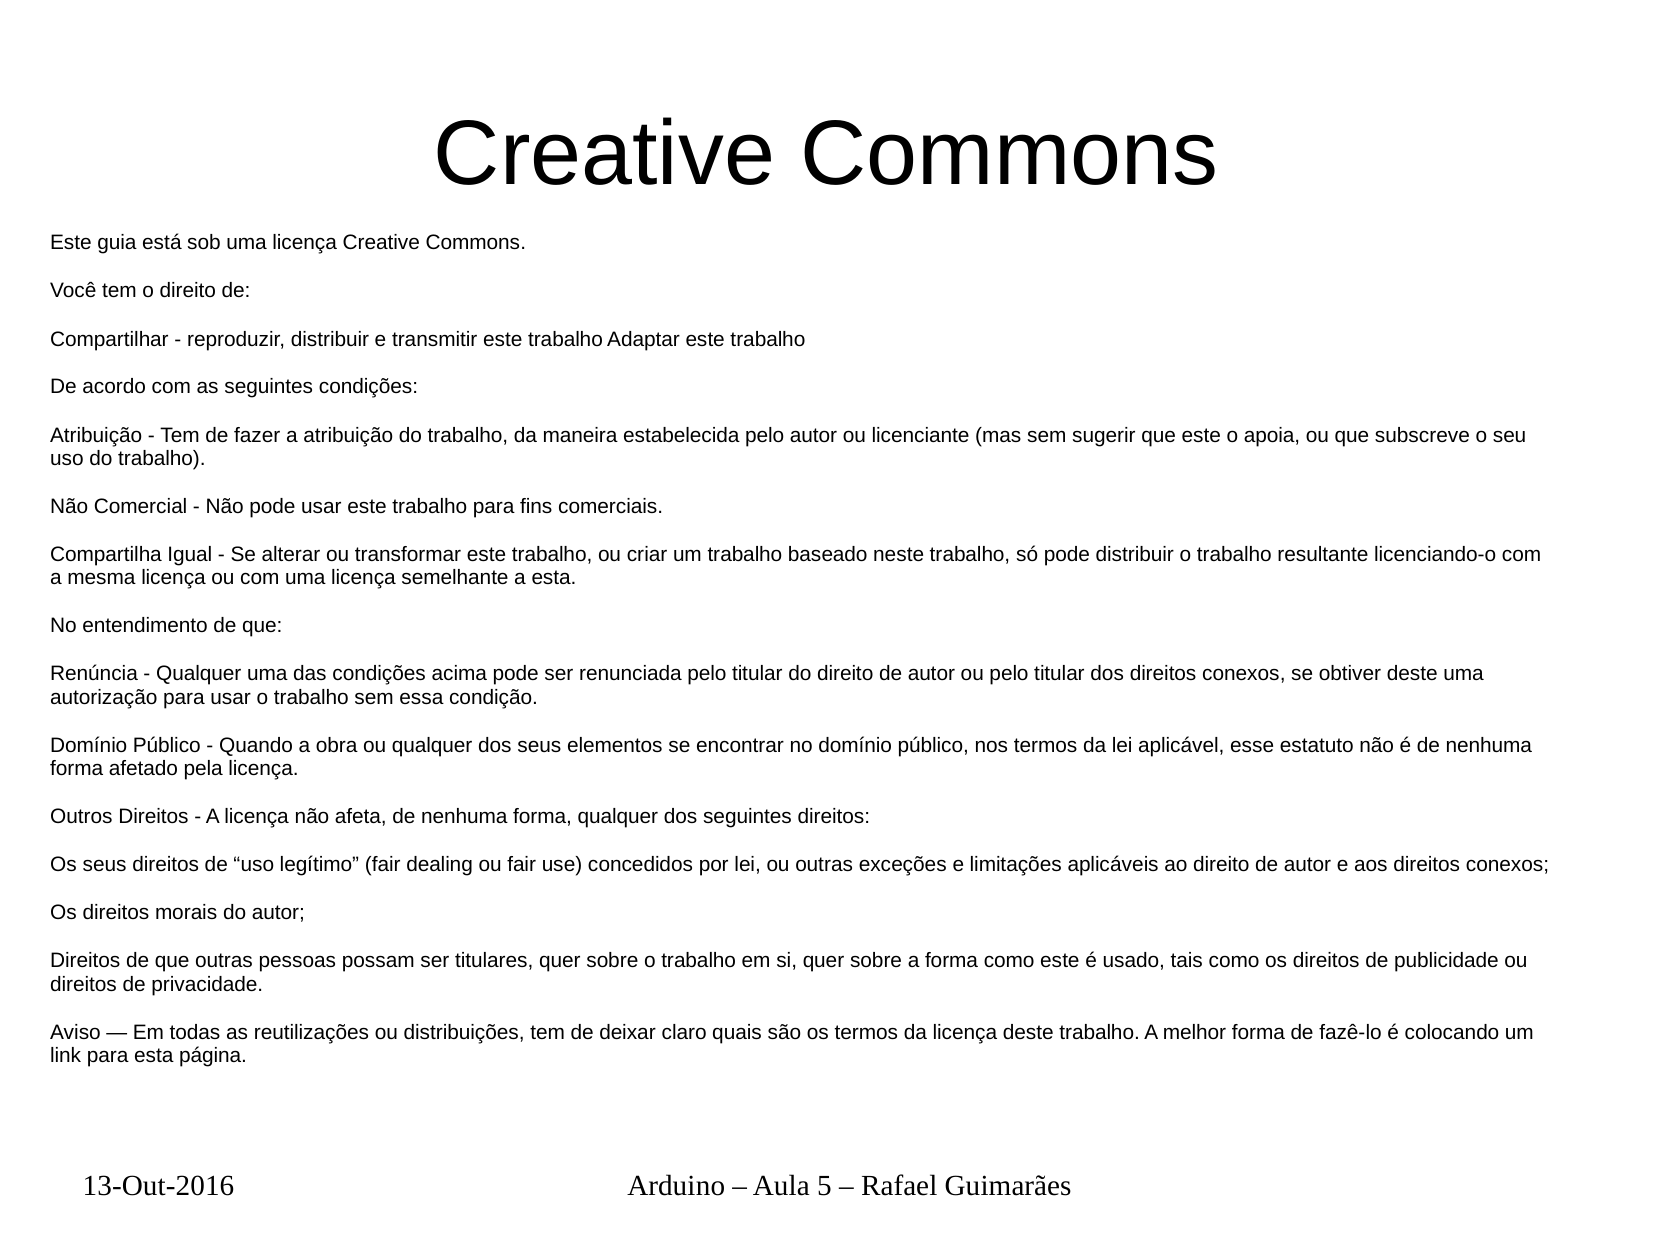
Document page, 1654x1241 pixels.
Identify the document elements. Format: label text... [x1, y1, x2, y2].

text_box Este guia está sob uma licença Creative Commons. Você tem o direito de: Compartilhar - reproduzir, distribuir e transmitir este trabalho Adaptar este trabalho De acordo com as seguintes condições: Atribuição - Tem de fazer a atribuição do trabalho, da maneira estabelecida pelo autor ou licenciante (mas sem sugerir que este o apoia, ou que subscreve o seu uso do trabalho). Não Comercial - Não pode usar este trabalho para fins comerciais. Compartilha Igual - Se alterar ou transformar este trabalho, ou criar um trabalho baseado neste trabalho, só pode distribuir o trabalho resultante licenciando-o com a mesma licença ou com uma licença semelhante a esta. No entendimento de que: Renúncia - Qualquer uma das condições acima pode ser renunciada pelo titular do direito de autor ou pelo titular dos direitos conexos, se obtiver deste uma autorização para usar o trabalho sem essa condição. Domínio Público - Quando a obra ou qualquer dos seus elementos se encontrar no domínio público, nos termos da lei aplicável, esse estatuto não é de nenhuma forma afetado pela licença. Outros Direitos - A licença não afeta, de nenhuma forma, qualquer dos seguintes direitos: Os seus direitos de “uso legítimo” (fair dealing ou fair use) concedidos por lei, ou outras exceções e limitações aplicáveis ao direito de autor e aos direitos conexos; Os direitos morais do autor; Direitos de que outras pessoas possam ser titulares, quer sobre o trabalho em si, quer sobre a forma como este é usado, tais como os direitos de publicidade ou direitos de privacidade. Aviso — Em todas as reutilizações ou distribuições, tem de deixar claro quais são os termos da licença deste trabalho. A melhor forma de fazê-lo é colocando um link para esta página. [35, 223, 1570, 1146]
title Creative Commons [82, 49, 1571, 257]
